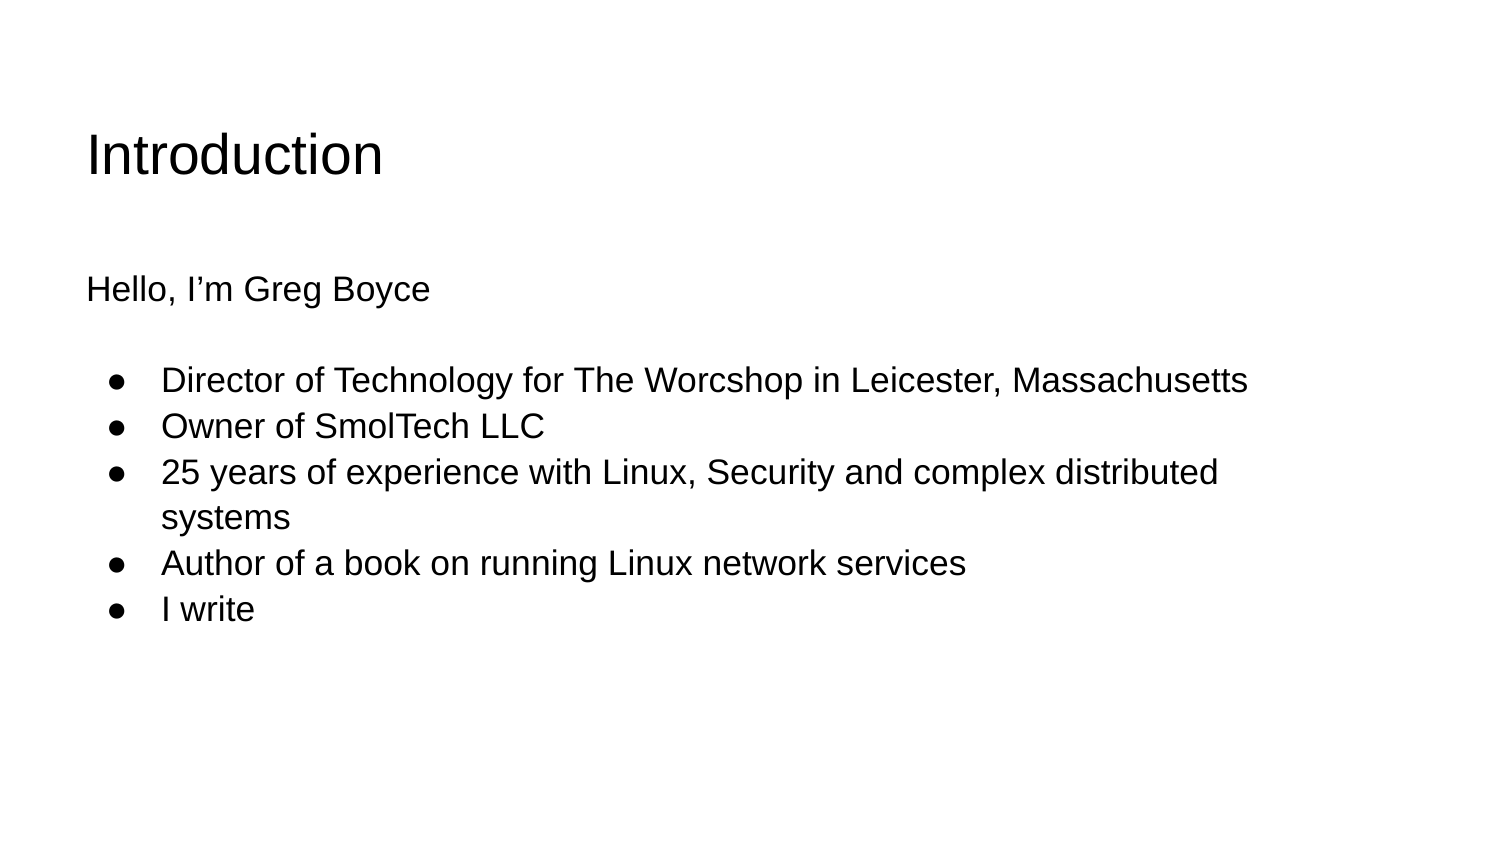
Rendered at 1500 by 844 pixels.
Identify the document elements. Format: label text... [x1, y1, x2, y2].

list Hello, I’m Greg Boyce Director of Technology for The Worcshop in Leicester, Massachusetts Owner of SmolTech LLC 25 years of experience with Linux, Security and complex distributed systems Author of a book on running Linux network services I write [71, 248, 1351, 719]
title Introduction [71, 108, 1469, 202]
